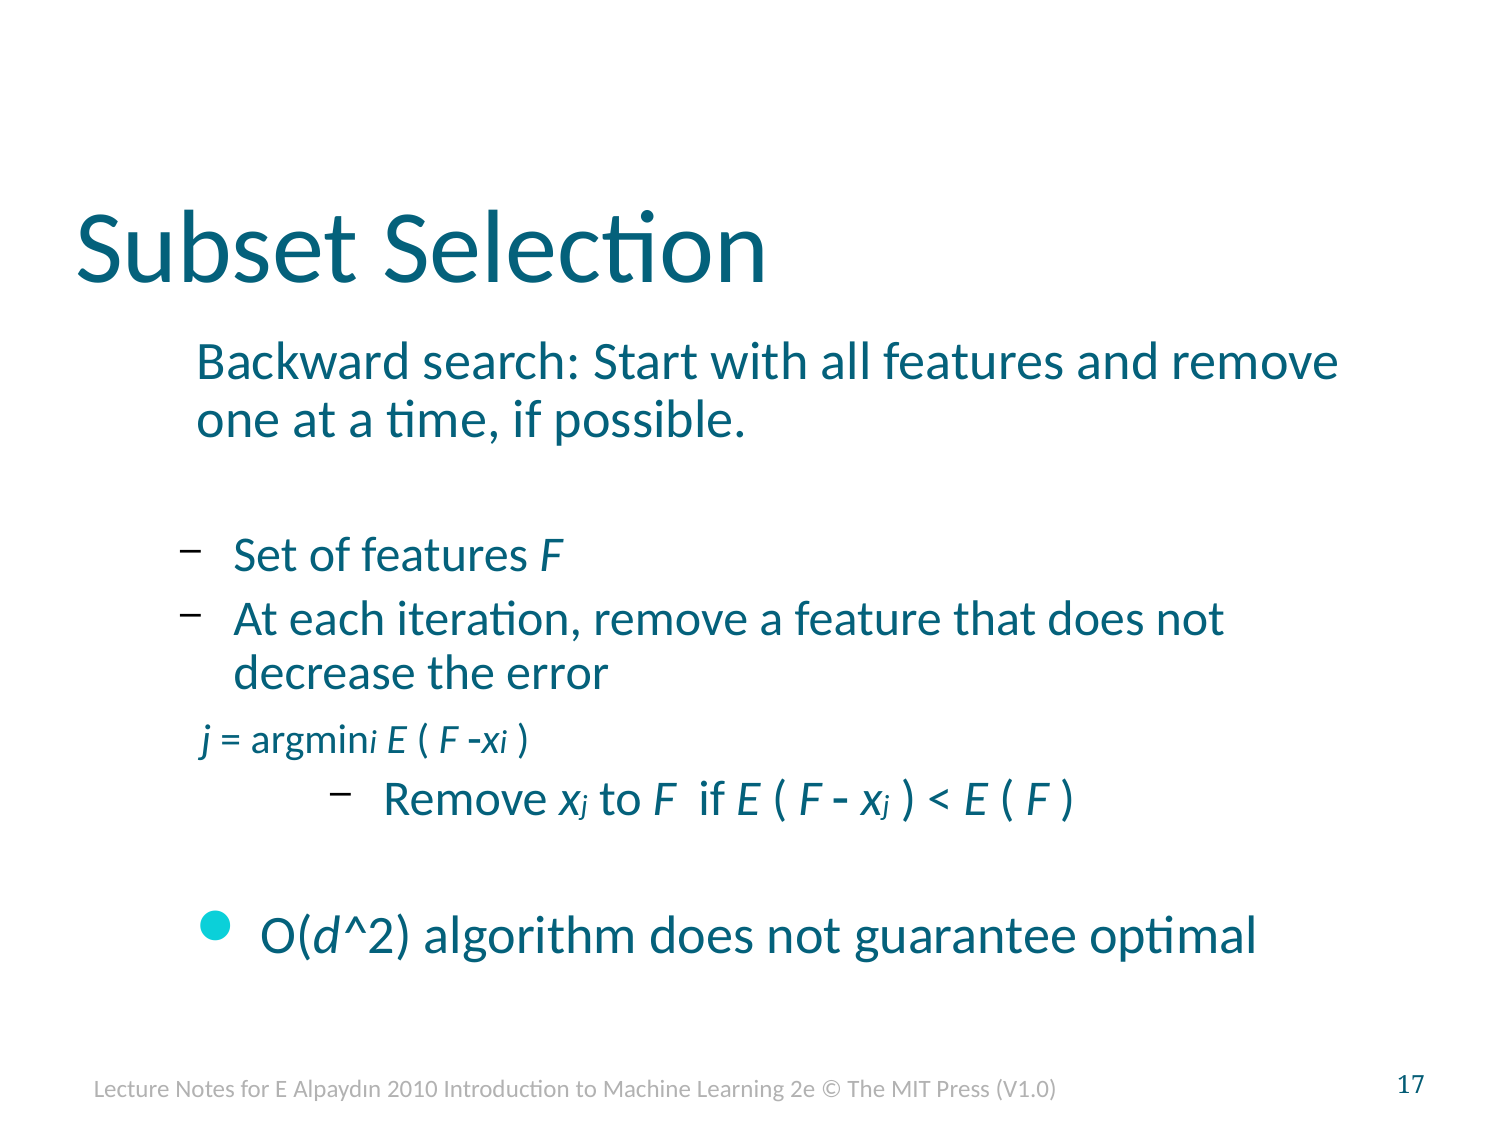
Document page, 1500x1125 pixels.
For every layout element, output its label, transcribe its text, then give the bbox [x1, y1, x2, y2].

footer Lecture Notes for E Alpaydın 2010 Introduction to Machine Learning 2e © The MIT Press (V1.0) [93, 1042, 1254, 1103]
title Subset Selection [75, 115, 1425, 303]
slide_number <number> [1299, 1042, 1425, 1103]
list Backward search: Start with all features and remove one at a time, if possible. Set of features F At each iteration, remove a feature that does not decrease the error j = argmini E ( F -xi ) Remove xj to F if E ( F - xj ) < E ( F ) O(d^2) algorithm does not guarantee optimal [76, 324, 1425, 1035]
